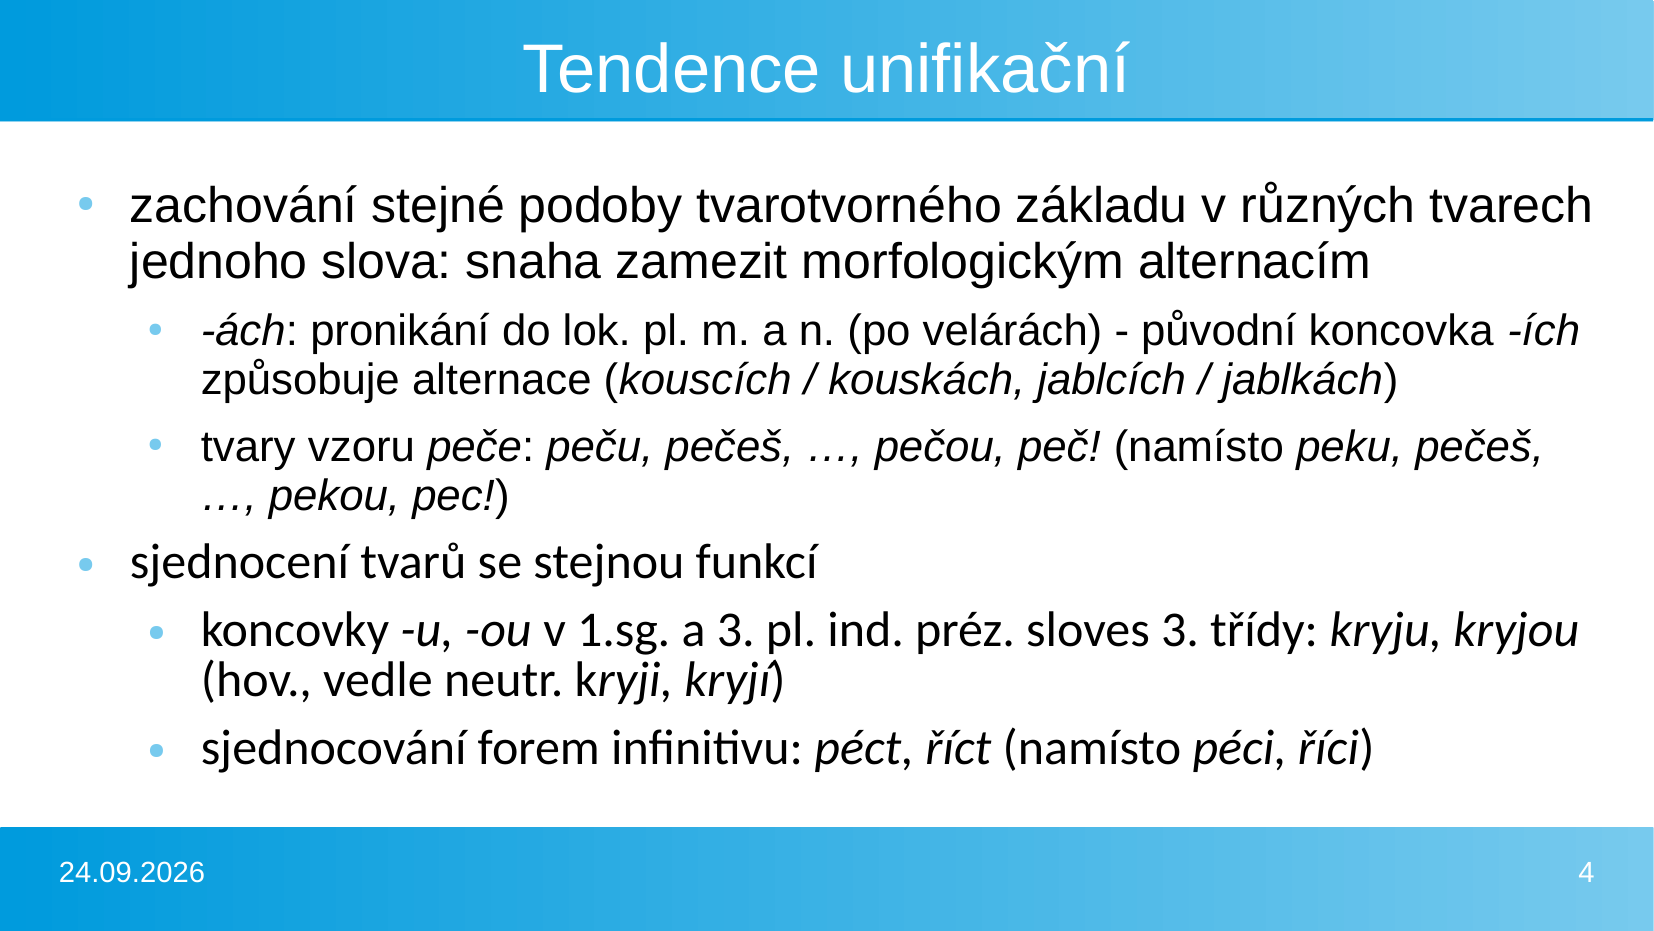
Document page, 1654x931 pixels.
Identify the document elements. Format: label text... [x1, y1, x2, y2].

title Tendence unifikační [59, 29, 1595, 108]
list zachování stejné podoby tvarotvorného základu v různých tvarech jednoho slova: snaha zamezit morfologickým alternacím -ách: pronikání do lok. pl. m. a n. (po velárách) - původní koncovka -ích způsobuje alternace (kouscích / kouskách, jablcích / jablkách) tvary vzoru peče: peču, pečeš, …, pečou, peč! (namísto peku, pečeš, …, pekou, pec!) sjednocení tvarů se stejnou funkcí koncovky -u, -ou v 1.sg. a 3. pl. ind. préz. sloves 3. třídy: kryju, kryjou (hov., vedle neutr. kryji, kryjí) sjednocování forem infinitivu: péct, říct (namísto péci, říci) [59, 177, 1595, 768]
